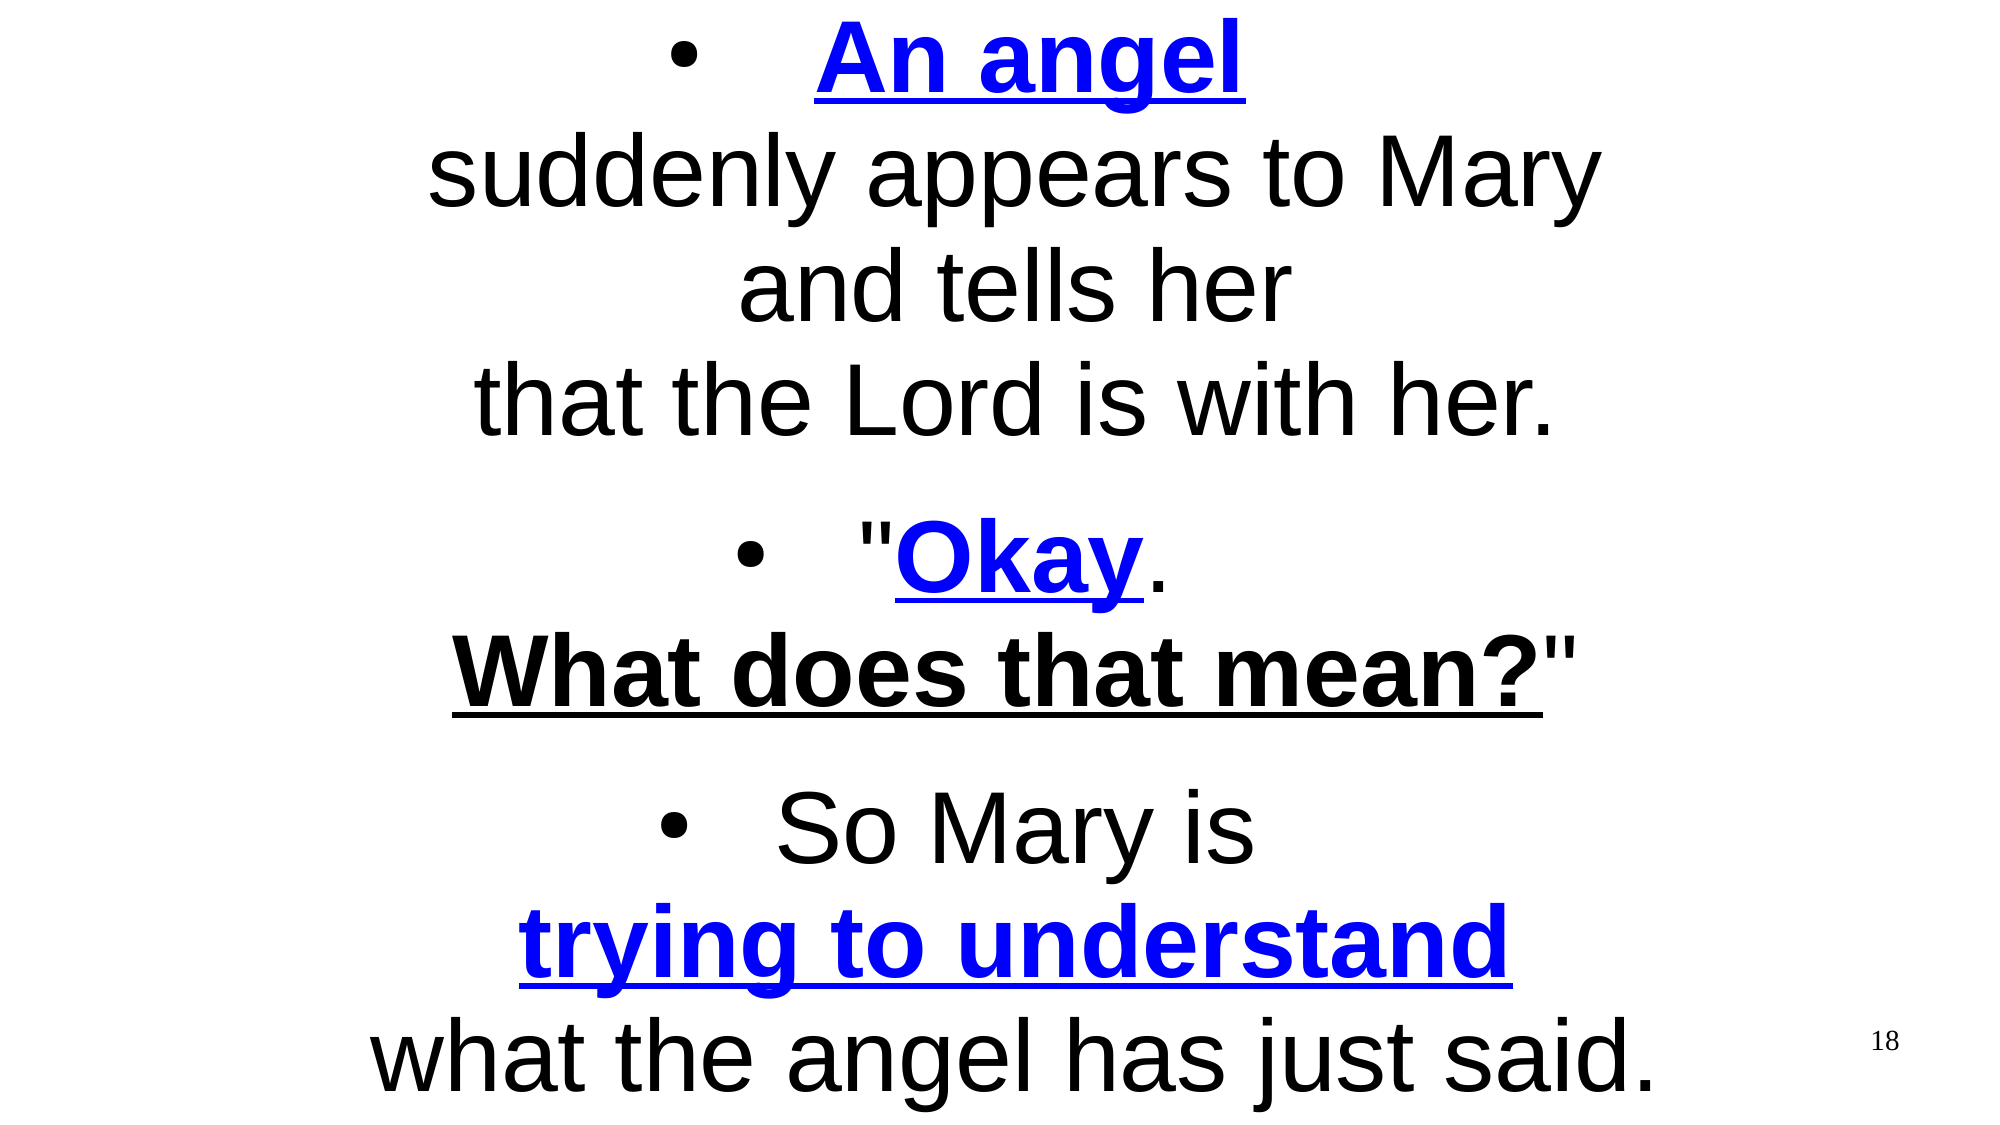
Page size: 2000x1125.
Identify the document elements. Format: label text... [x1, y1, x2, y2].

list An angel suddenly appears to Mary and tells her that the Lord is with her. "Okay. What does that mean?" So Mary is trying to understand what the angel has just said. [0, 0, 1996, 1123]
